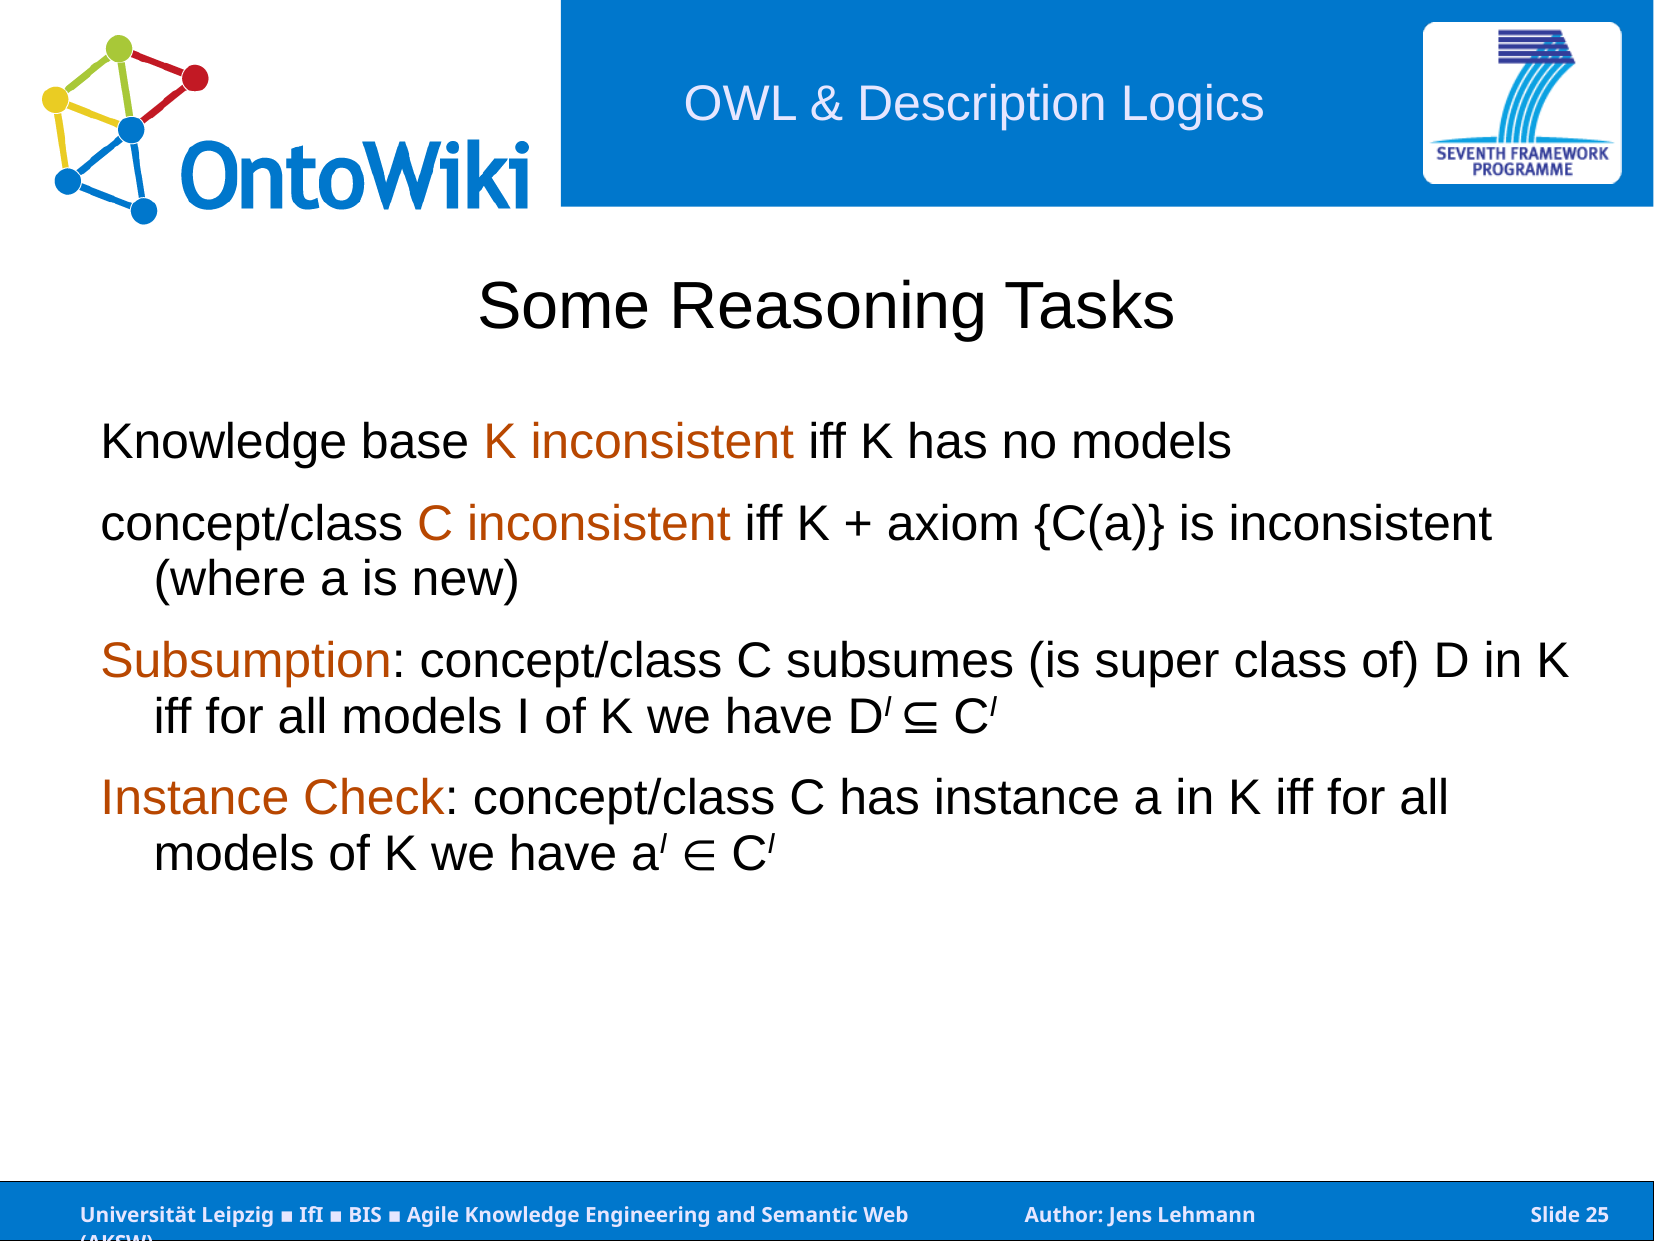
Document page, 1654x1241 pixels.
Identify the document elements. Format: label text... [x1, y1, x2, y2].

title Some Reasoning Tasks [82, 243, 1571, 368]
picture [1423, 22, 1622, 184]
list Knowledge base K inconsistent iff K has no models concept/class C inconsistent iff K + axiom {C(a)} is inconsistent (where a is new) Subsumption: concept/class C subsumes (is super class of) D in K iff for all models I of K we have DI ⊆ CI Instance Check: concept/class C has instance a in K iff for all models of K we have aI ∈ CI [82, 413, 1571, 1136]
picture [41, 34, 532, 231]
